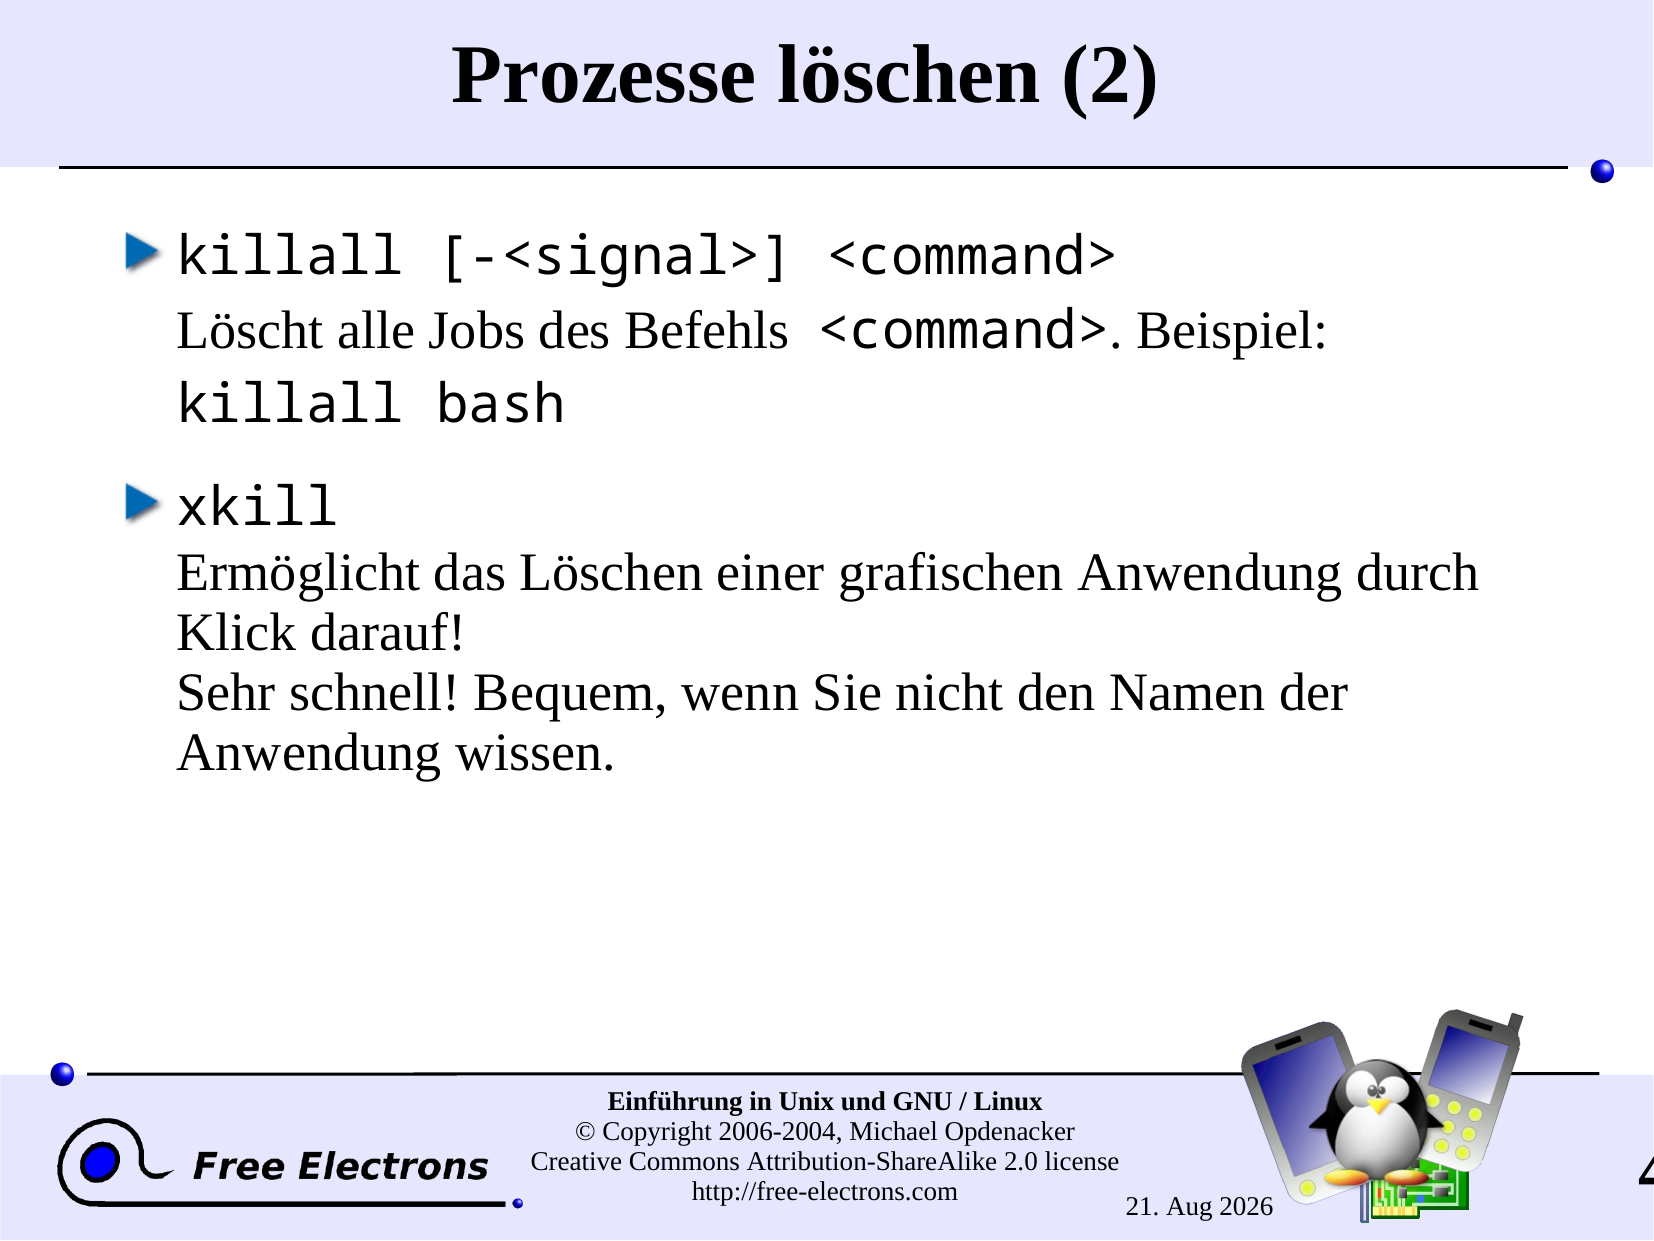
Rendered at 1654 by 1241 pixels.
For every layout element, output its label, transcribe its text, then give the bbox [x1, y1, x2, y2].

picture [1231, 1007, 1538, 1241]
title Prozesse löschen (2) [60, 28, 1551, 121]
list killall [-<signal>] <command> Löscht alle Jobs des Befehls <command>. Beispiel: killall bash xkill Ermöglicht das Löschen einer grafischen Anwendung durch Klick darauf! Sehr schnell! Bequem, wenn Sie nicht den Namen der Anwendung wissen. [105, 216, 1518, 1066]
picture [50, 1107, 527, 1216]
